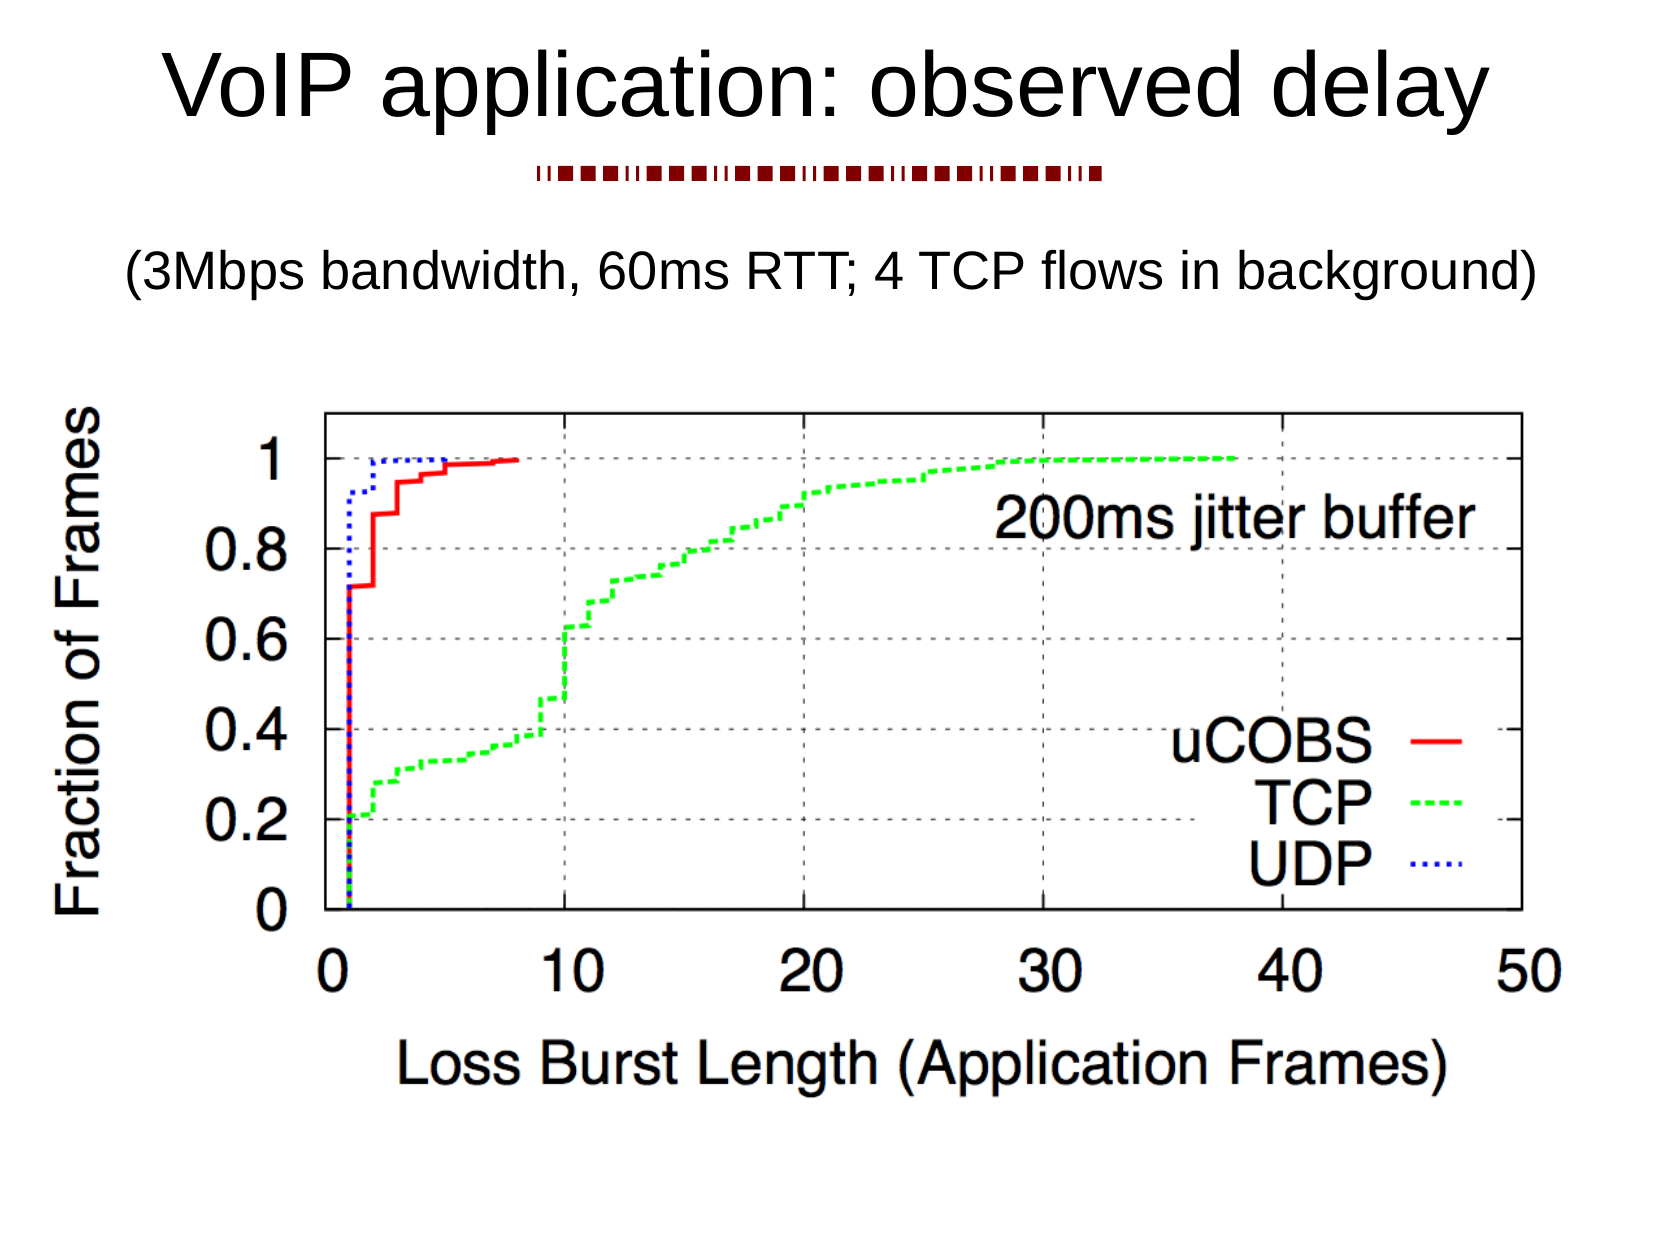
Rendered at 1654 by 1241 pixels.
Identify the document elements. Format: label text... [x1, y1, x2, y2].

picture [41, 362, 1591, 1112]
list (3Mbps bandwidth, 60ms RTT; 4 TCP flows in background) [124, 240, 1553, 316]
title VoIP application: observed delay [82, 0, 1571, 181]
